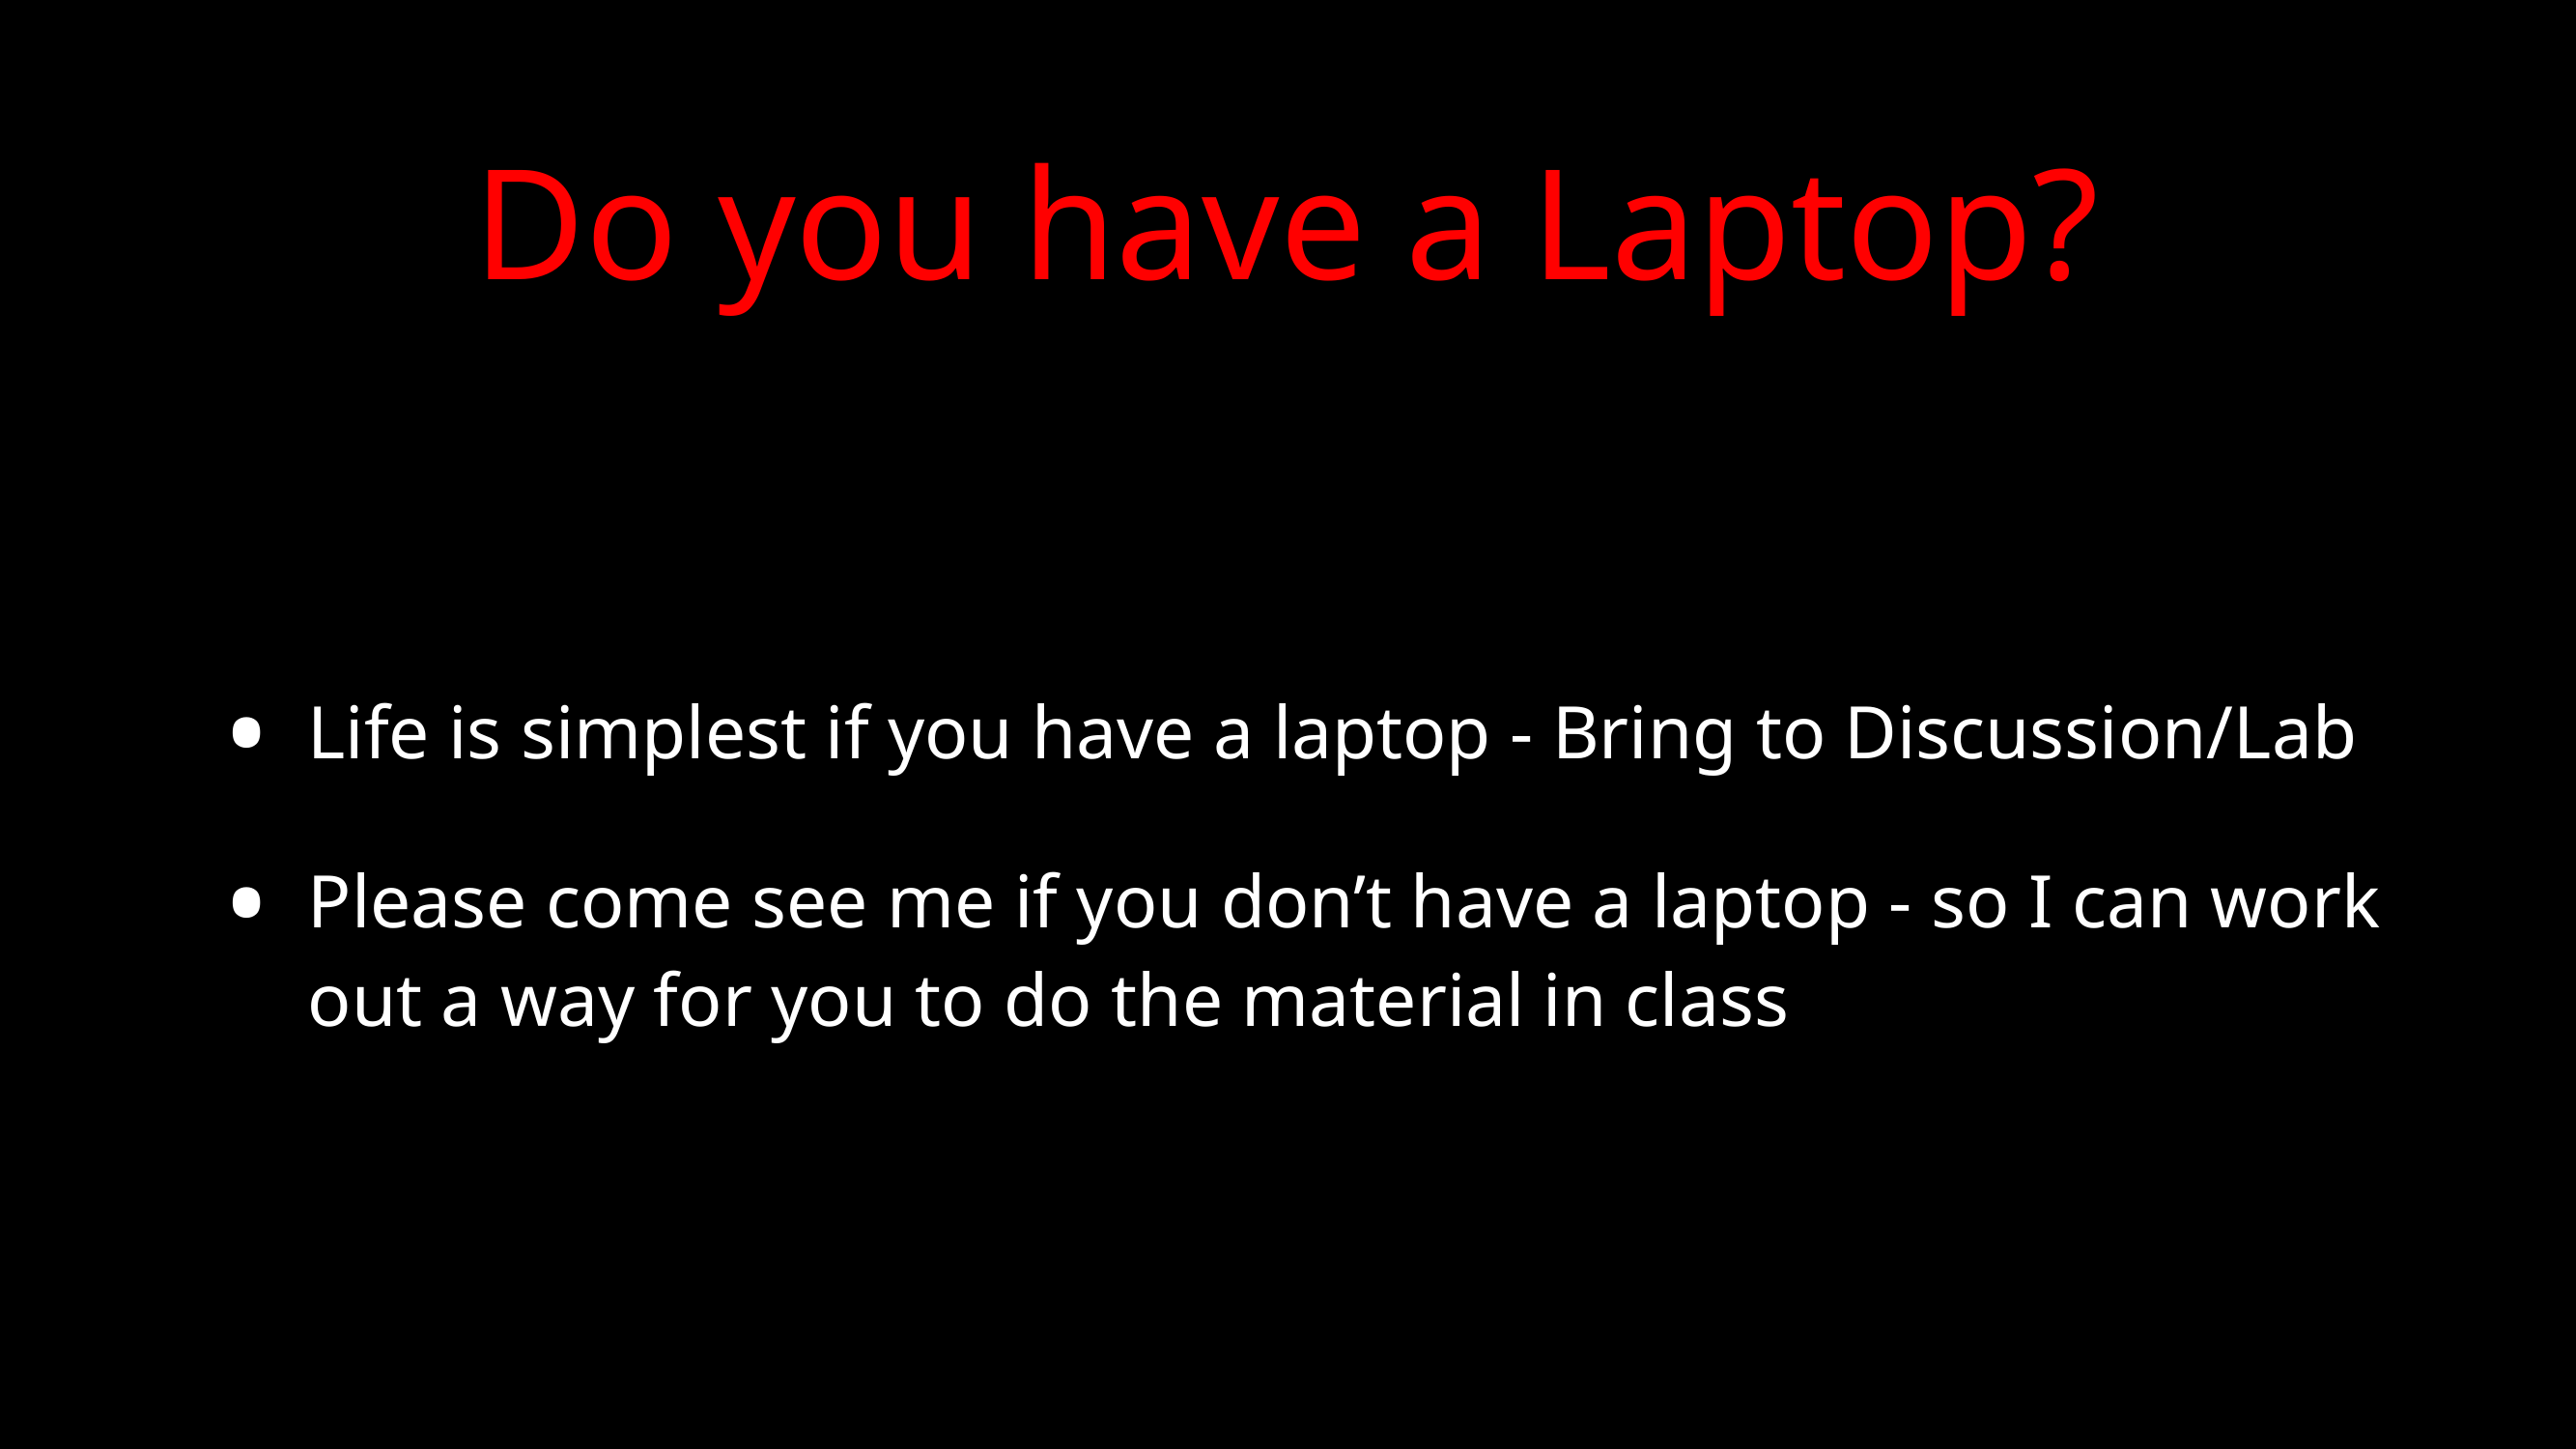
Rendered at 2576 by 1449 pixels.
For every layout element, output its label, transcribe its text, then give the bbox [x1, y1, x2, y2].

list Life is simplest if you have a laptop - Bring to Discussion/Lab Please come see me if you don’t have a laptop - so I can work out a way for you to do the material in class [183, 412, 2392, 1317]
title Do you have a Laptop? [183, 38, 2392, 403]
